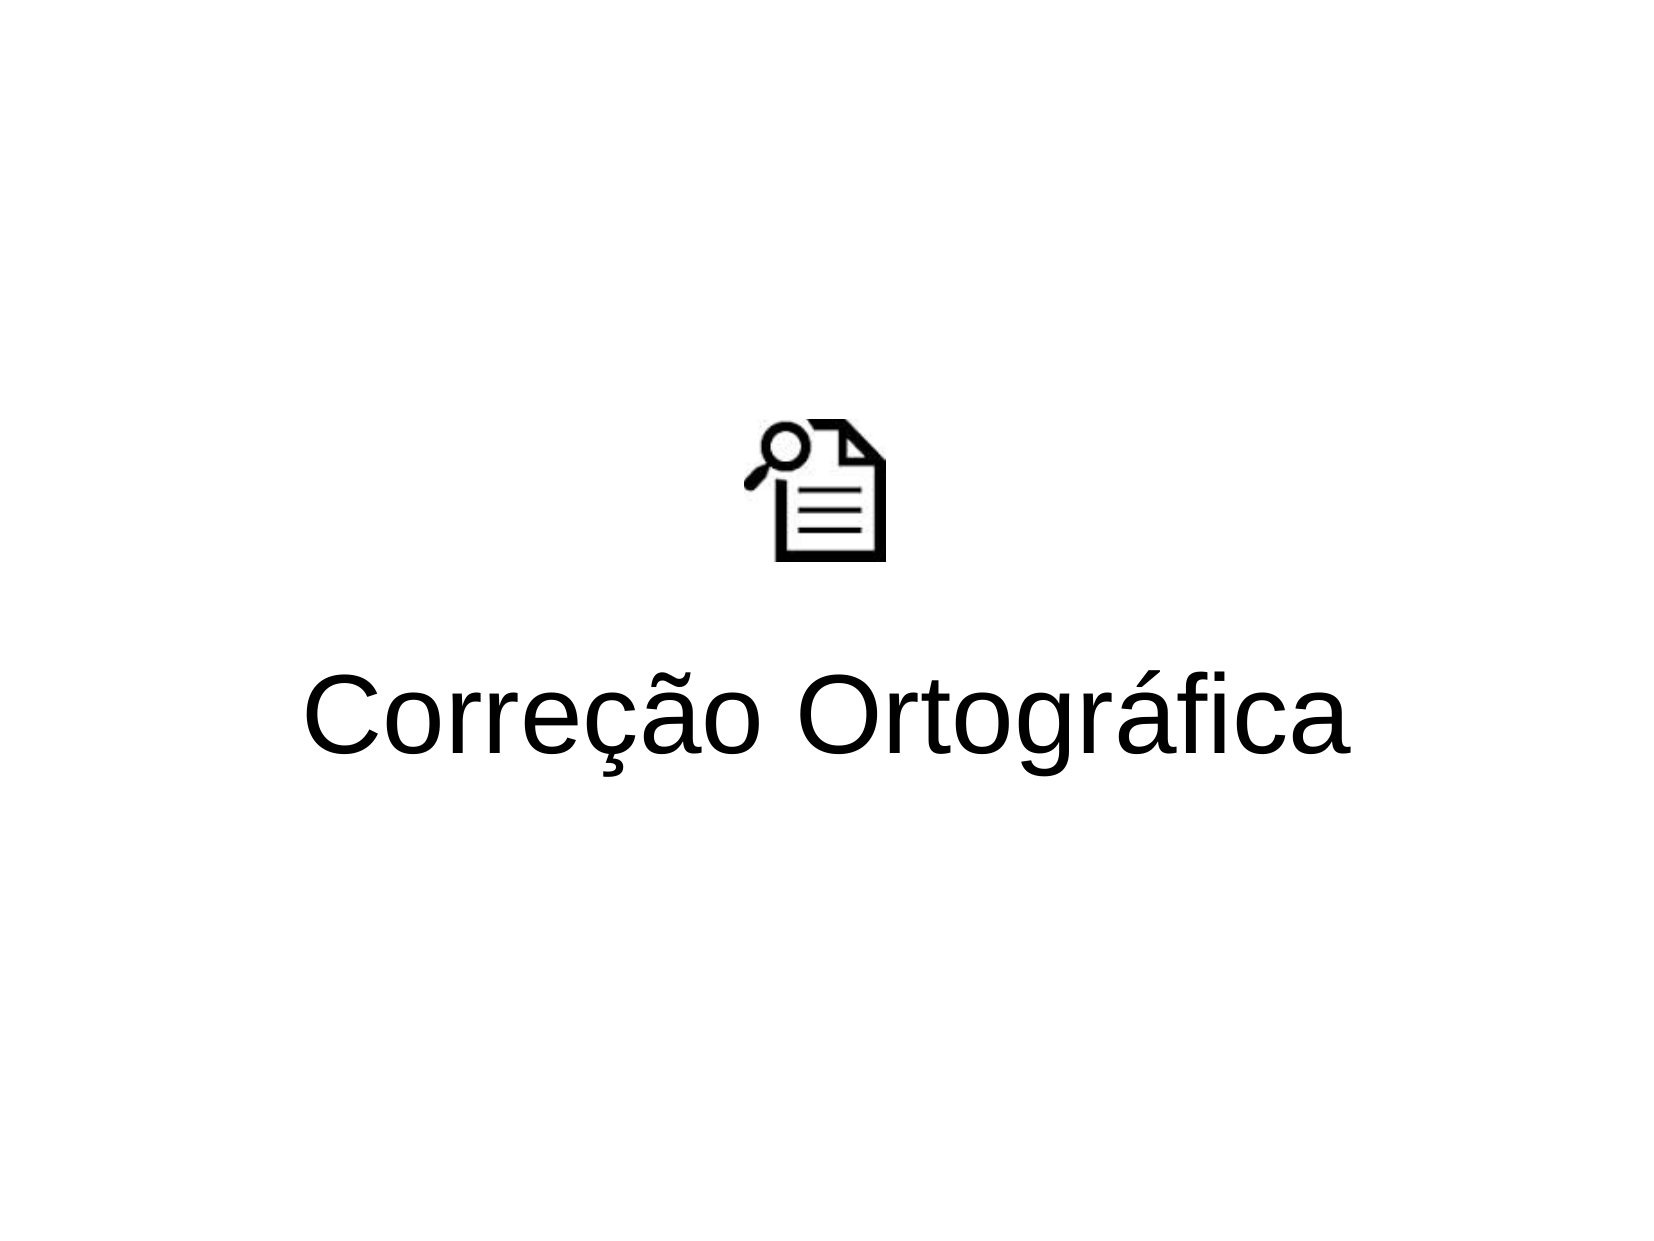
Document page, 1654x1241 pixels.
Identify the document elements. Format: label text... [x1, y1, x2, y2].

title Correção Ortográfica [11, 608, 1642, 816]
picture [744, 419, 886, 562]
